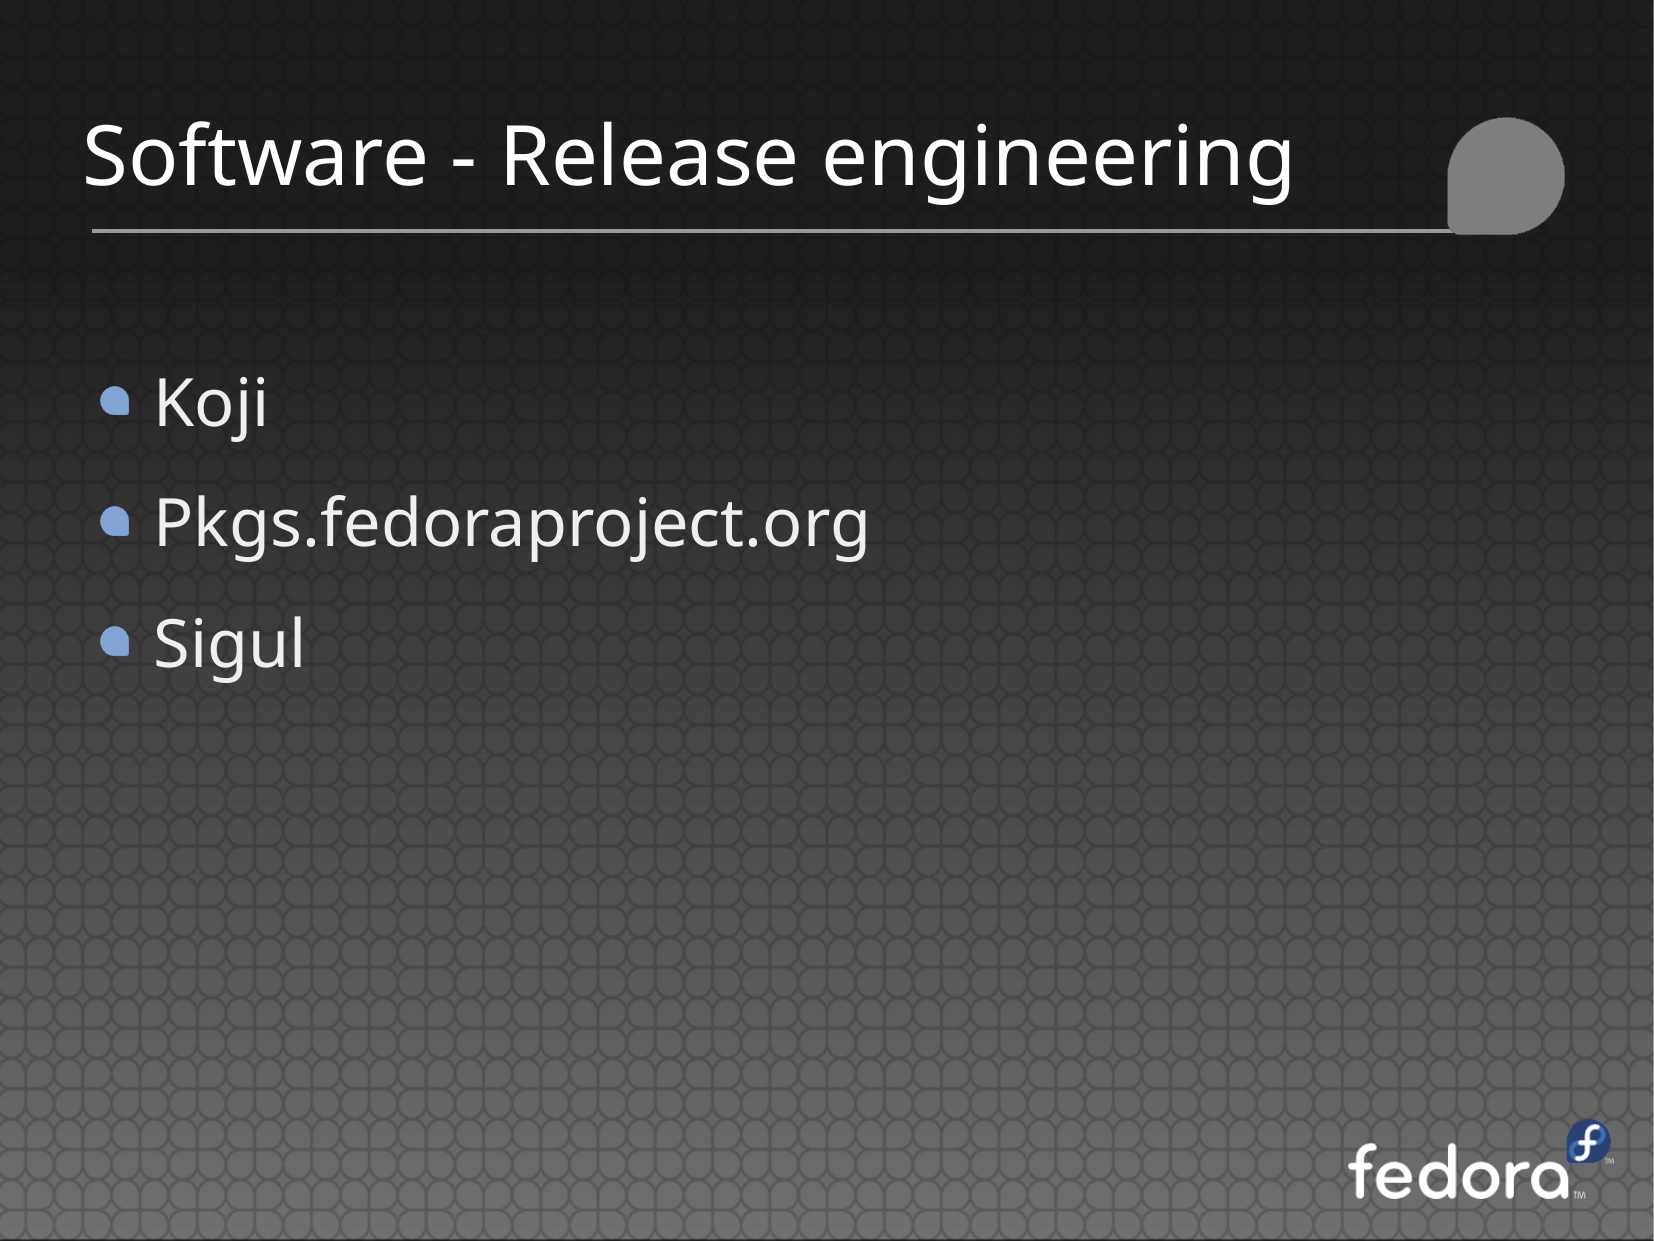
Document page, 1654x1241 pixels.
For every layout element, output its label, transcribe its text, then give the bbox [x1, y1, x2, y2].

picture [0, 0, 1654, 1241]
title Software - Release engineering [82, 49, 1571, 257]
list Koji Pkgs.fedoraproject.org Sigul [82, 355, 1571, 1174]
